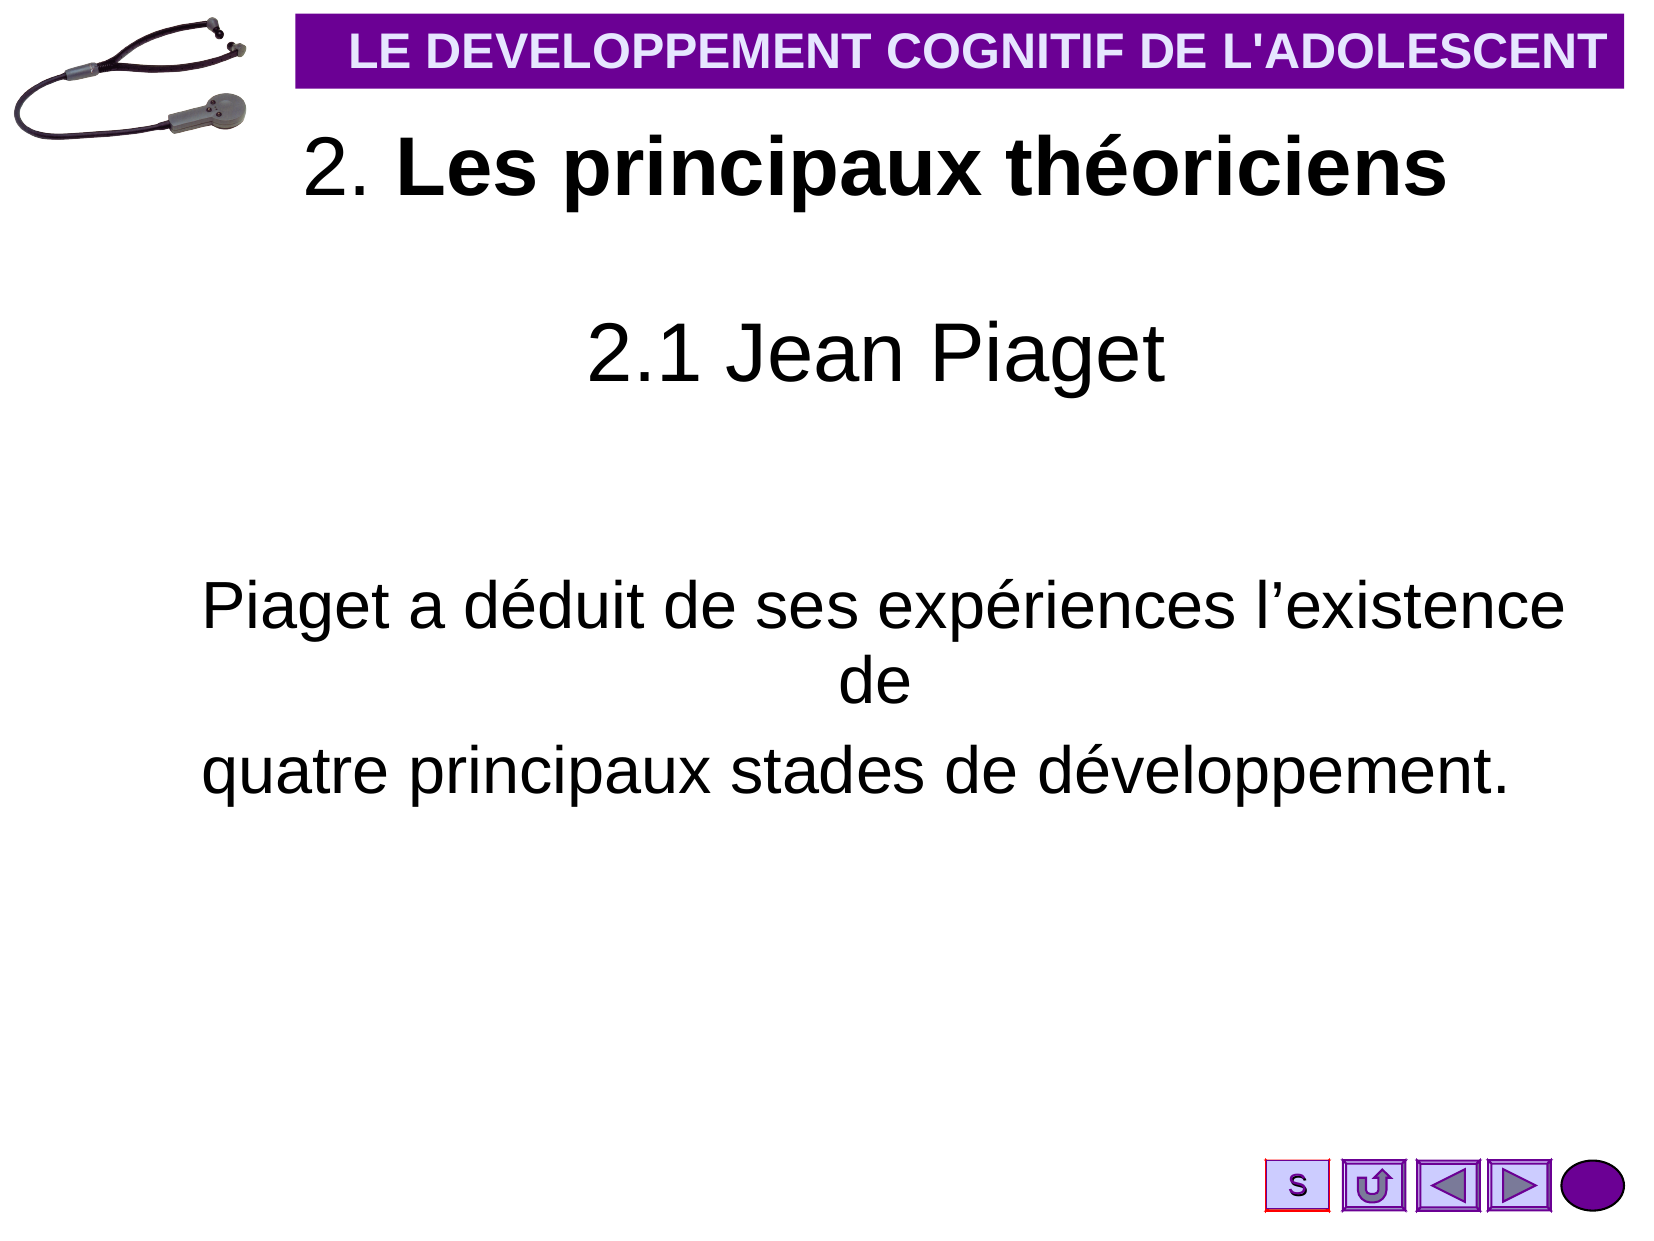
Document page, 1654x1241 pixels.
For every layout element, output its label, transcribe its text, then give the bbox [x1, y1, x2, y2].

text_box [1561, 1160, 1625, 1211]
list Piaget a déduit de ses expériences l’existence de quatre principaux stades de développement. [118, 561, 1595, 890]
text_box LE DEVELOPPEMENT COGNITIF DE L'ADOLESCENT [295, 13, 1625, 89]
picture [8, 8, 260, 153]
text_box 2. Les principaux théoriciens 2.1 Jean Piaget [287, 112, 1466, 407]
